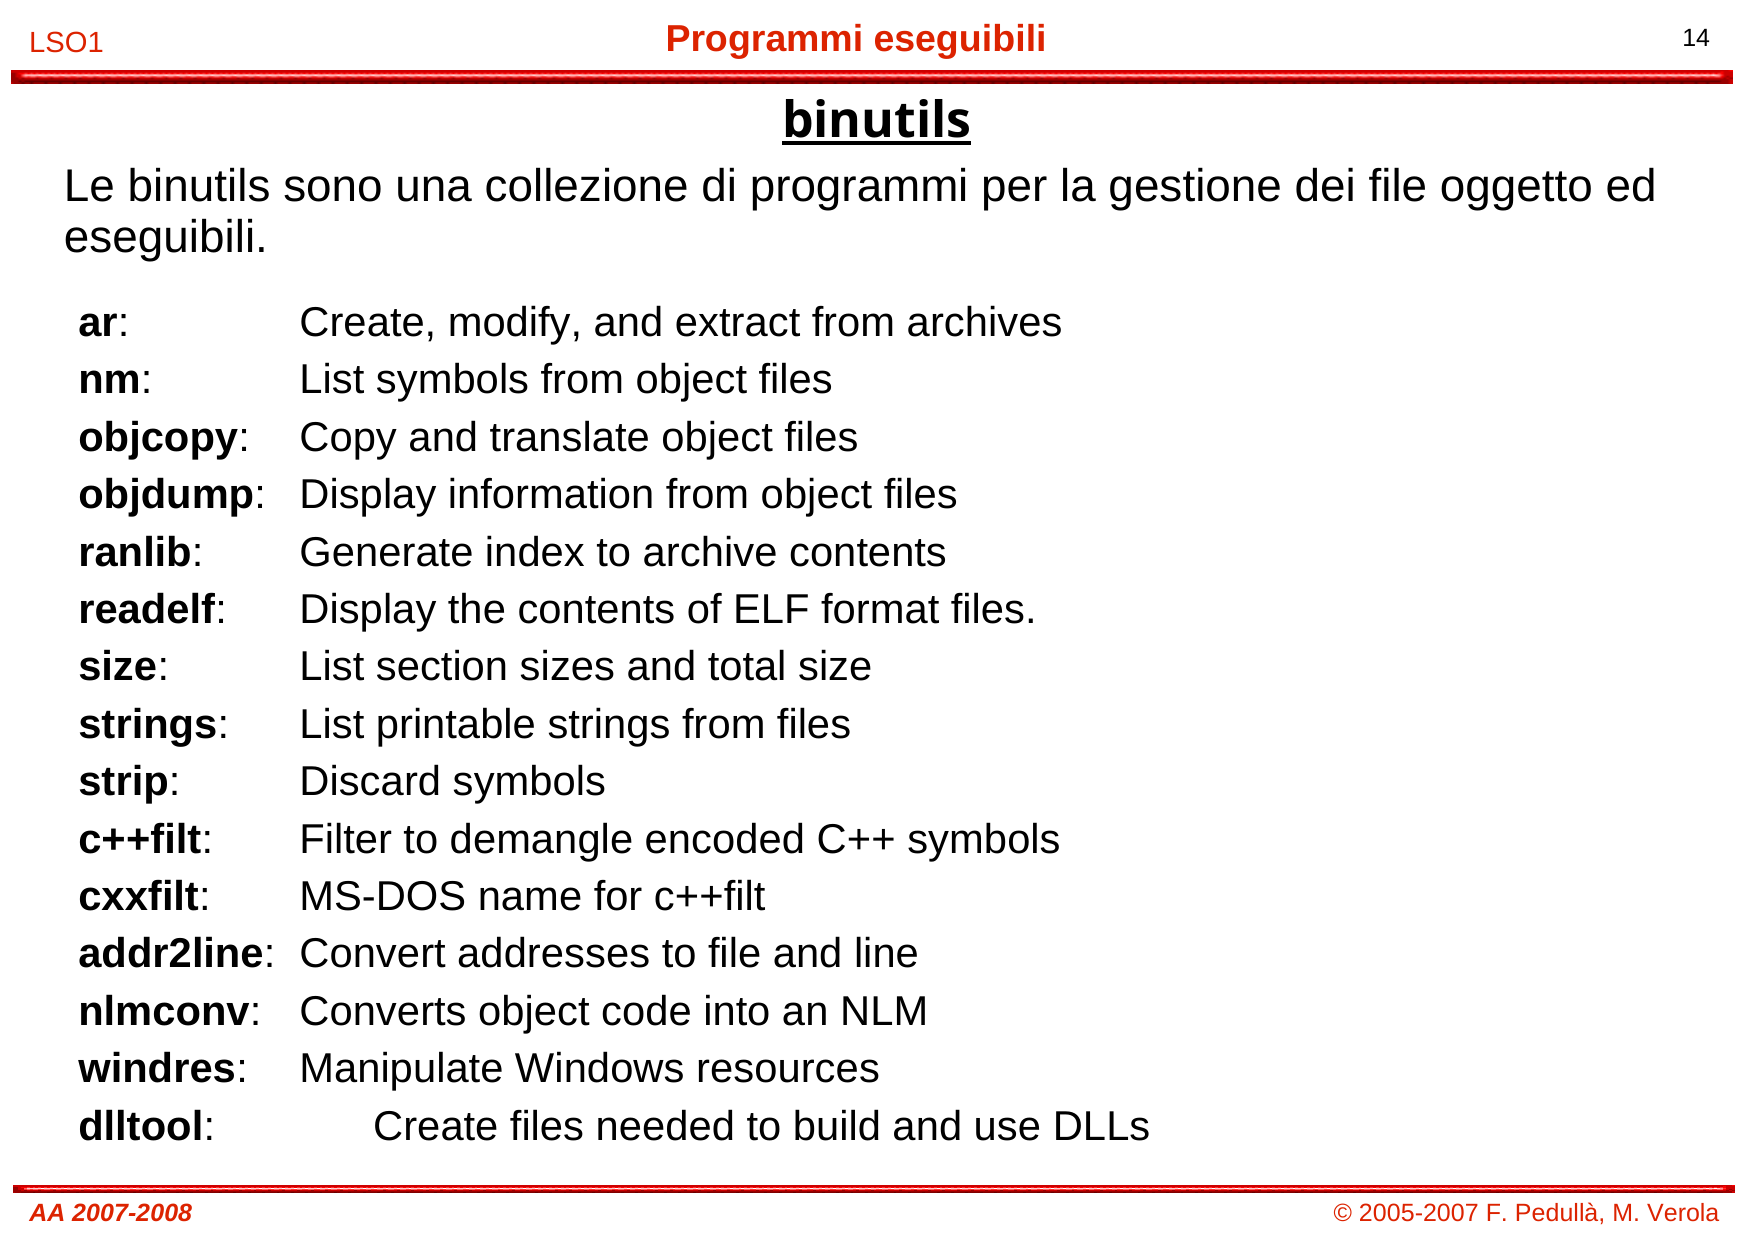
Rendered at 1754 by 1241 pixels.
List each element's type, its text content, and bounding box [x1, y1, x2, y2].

list ar: Create, modify, and extract from archives nm: List symbols from object files objcopy: Copy and translate object files objdump: Display information from object files ranlib: Generate index to archive contents readelf: Display the contents of ELF format files. size: List section sizes and total size strings: List printable strings from files strip: Discard symbols c++filt: Filter to demangle encoded C++ symbols cxxfilt: MS-DOS name for c++filt addr2line: Convert addresses to file and line nlmconv: Converts object code into an NLM windres: Manipulate Windows resources dlltool: Create files needed to build and use DLLs [61, 282, 1636, 1158]
picture [11, 70, 1733, 84]
picture [13, 1185, 1735, 1193]
title Le binutils sono una collezione di programmi per la gestione dei file oggetto ed eseguibili. [63, 137, 1704, 285]
title binutils [389, 72, 1364, 137]
